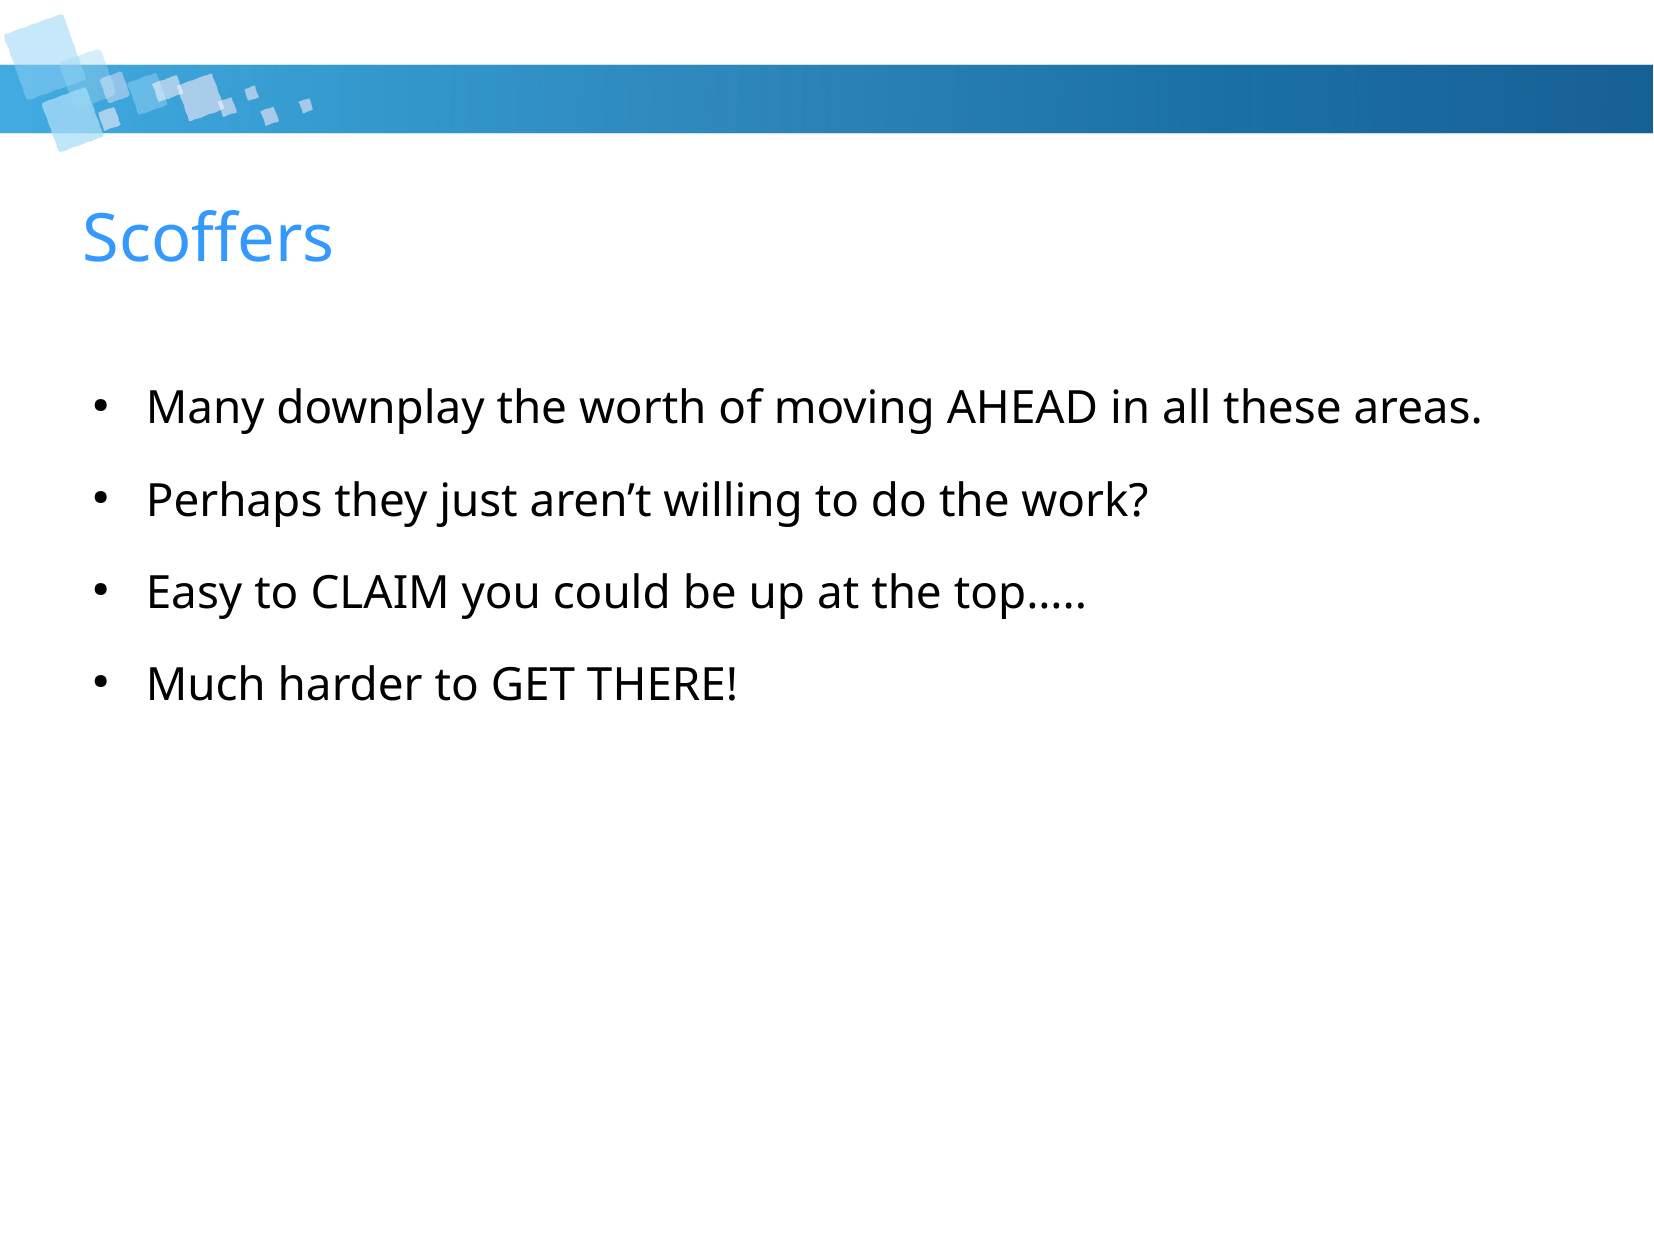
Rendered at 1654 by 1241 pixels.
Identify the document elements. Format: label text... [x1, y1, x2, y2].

list Many downplay the worth of moving AHEAD in all these areas. Perhaps they just aren’t willing to do the work? Easy to CLAIM you could be up at the top….. Much harder to GET THERE! [75, 375, 1564, 1095]
title Scoffers [82, 132, 1571, 340]
picture [0, 0, 1653, 1238]
